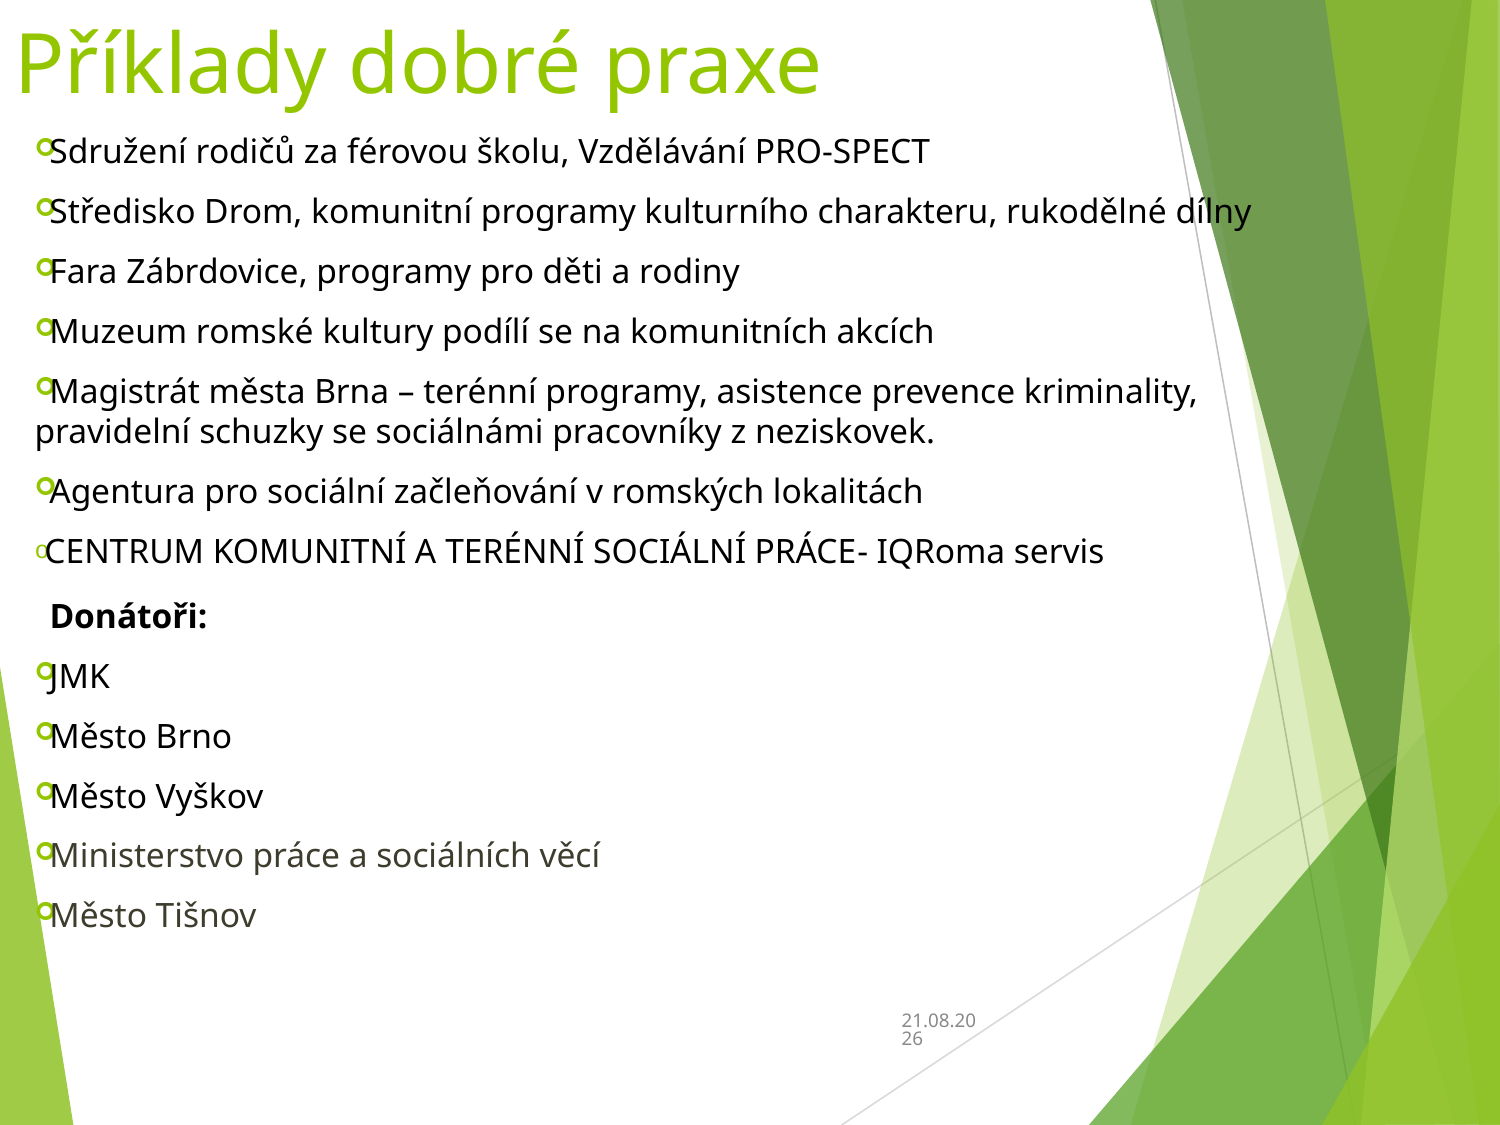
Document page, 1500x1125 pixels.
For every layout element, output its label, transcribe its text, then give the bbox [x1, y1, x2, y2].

text_box 07.04.2021 [886, 991, 999, 1051]
list Sdružení rodičů za férovou školu, Vzdělávání PRO-SPECT Středisko Drom, komunitní programy kulturního charakteru, rukodělné dílny Fara Zábrdovice, programy pro děti a rodiny Muzeum romské kultury podílí se na komunitních akcích Magistrát města Brna – terénní programy, asistence prevence kriminality, pravidelní schuzky se sociálnámi pracovníky z neziskovek. Agentura pro sociální začleňování v romských lokalitách CENTRUM KOMUNITNÍ A TERÉNNÍ SOCIÁLNÍ PRÁCE- IQRoma servis Donátoři: JMK Město Brno Město Vyškov Ministerstvo práce a sociálních věcí Město Tišnov [19, 122, 1355, 950]
title Příklady dobré praxe [0, 2, 1236, 190]
